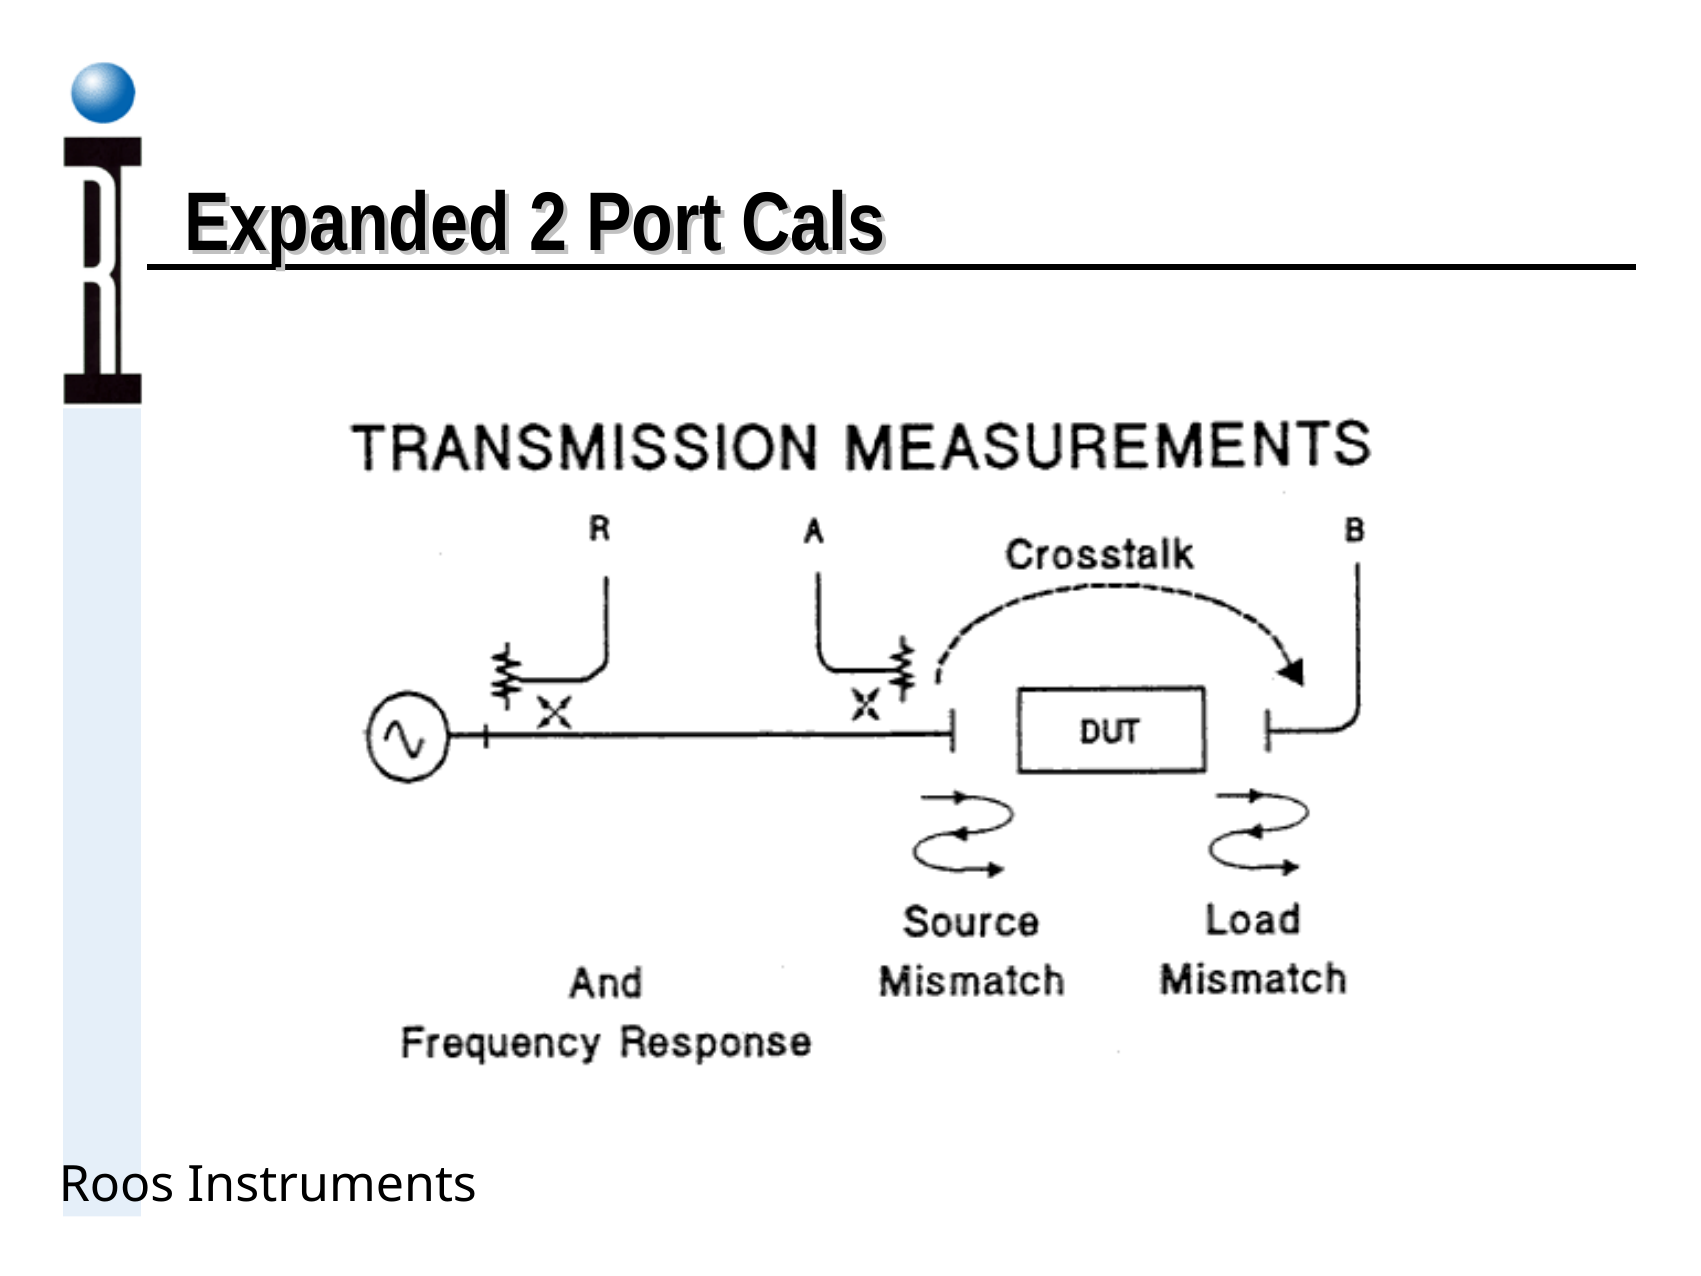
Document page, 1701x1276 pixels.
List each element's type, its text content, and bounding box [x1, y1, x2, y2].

picture [59, 58, 147, 411]
text_box Expanded 2 Port Cals [184, 92, 1539, 268]
picture [334, 407, 1394, 1089]
